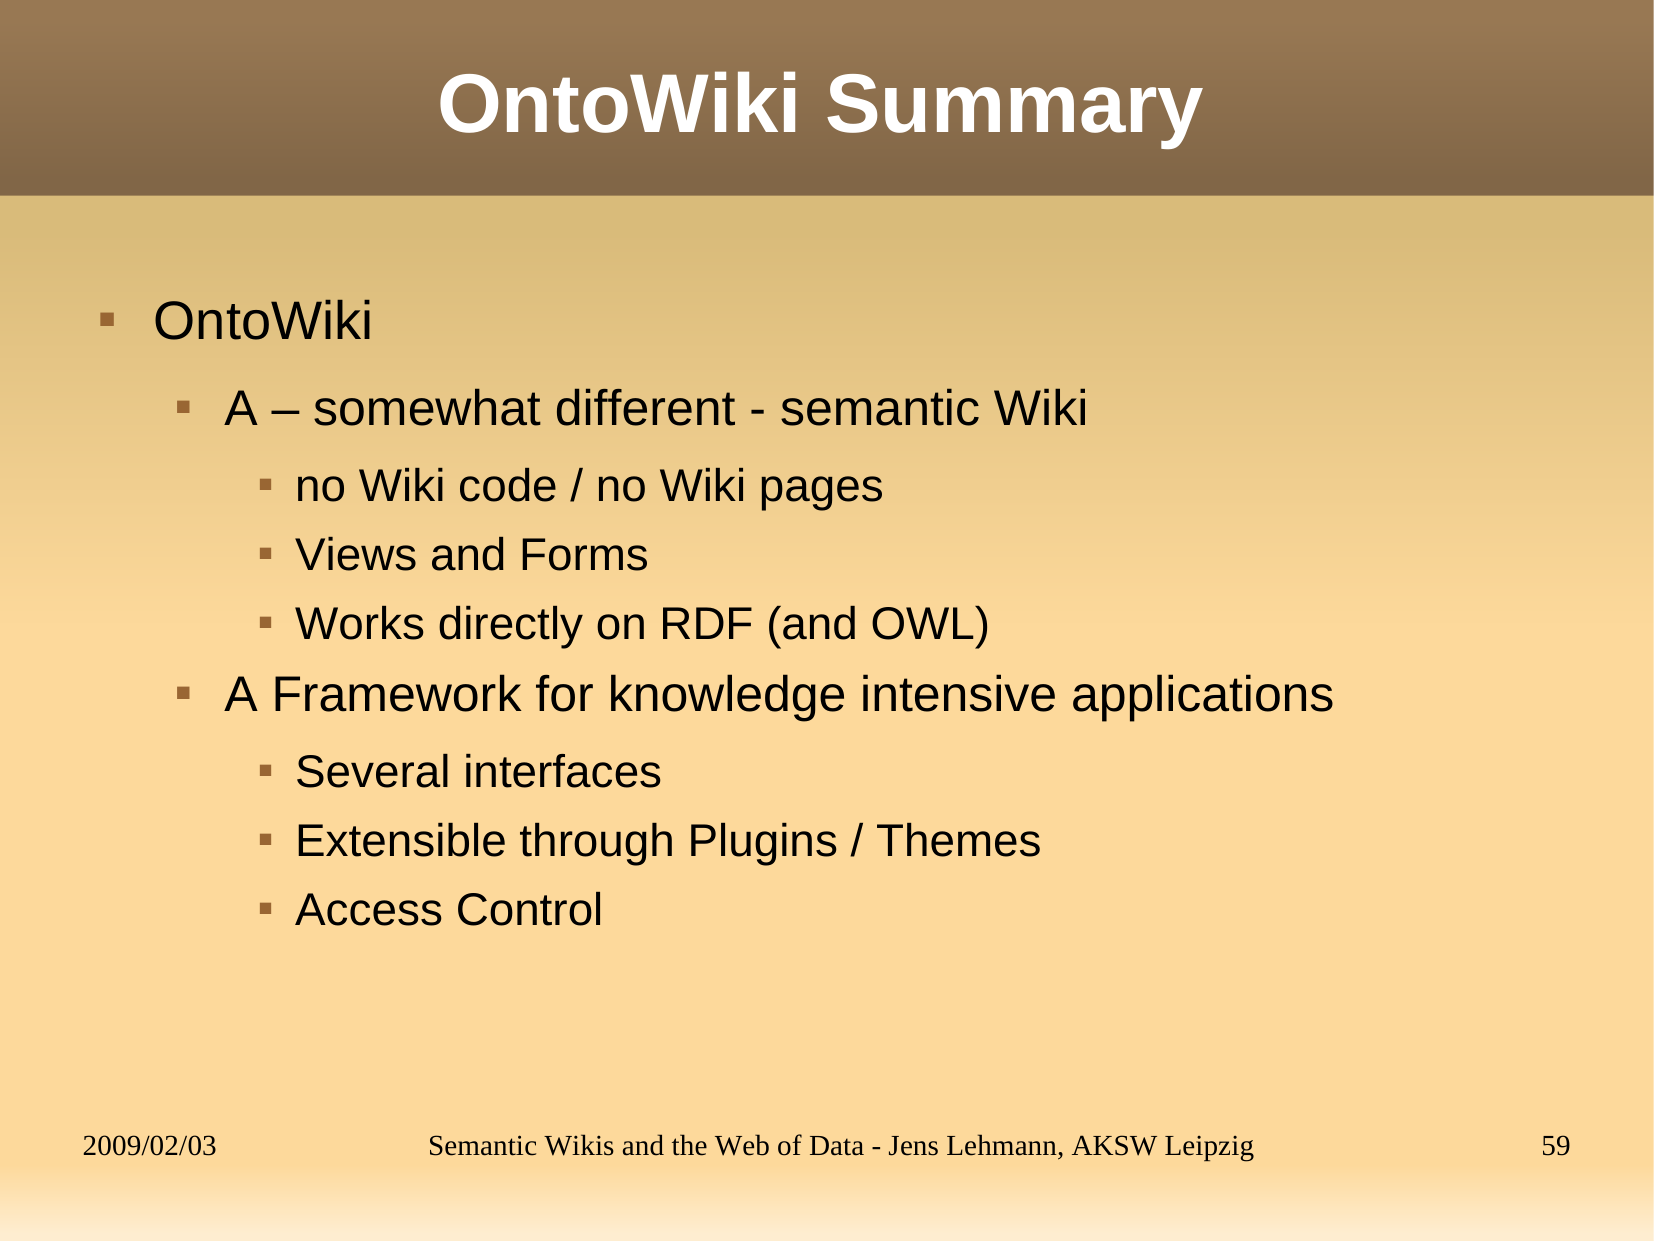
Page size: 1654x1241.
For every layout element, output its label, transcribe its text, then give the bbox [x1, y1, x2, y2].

picture [0, 0, 1654, 1241]
list OntoWiki A – somewhat different - semantic Wiki no Wiki code / no Wiki pages Views and Forms Works directly on RDF (and OWL) A Framework for knowledge intensive applications Several interfaces Extensible through Plugins / Themes Access Control [82, 290, 1571, 1109]
title OntoWiki Summary [76, 0, 1565, 208]
